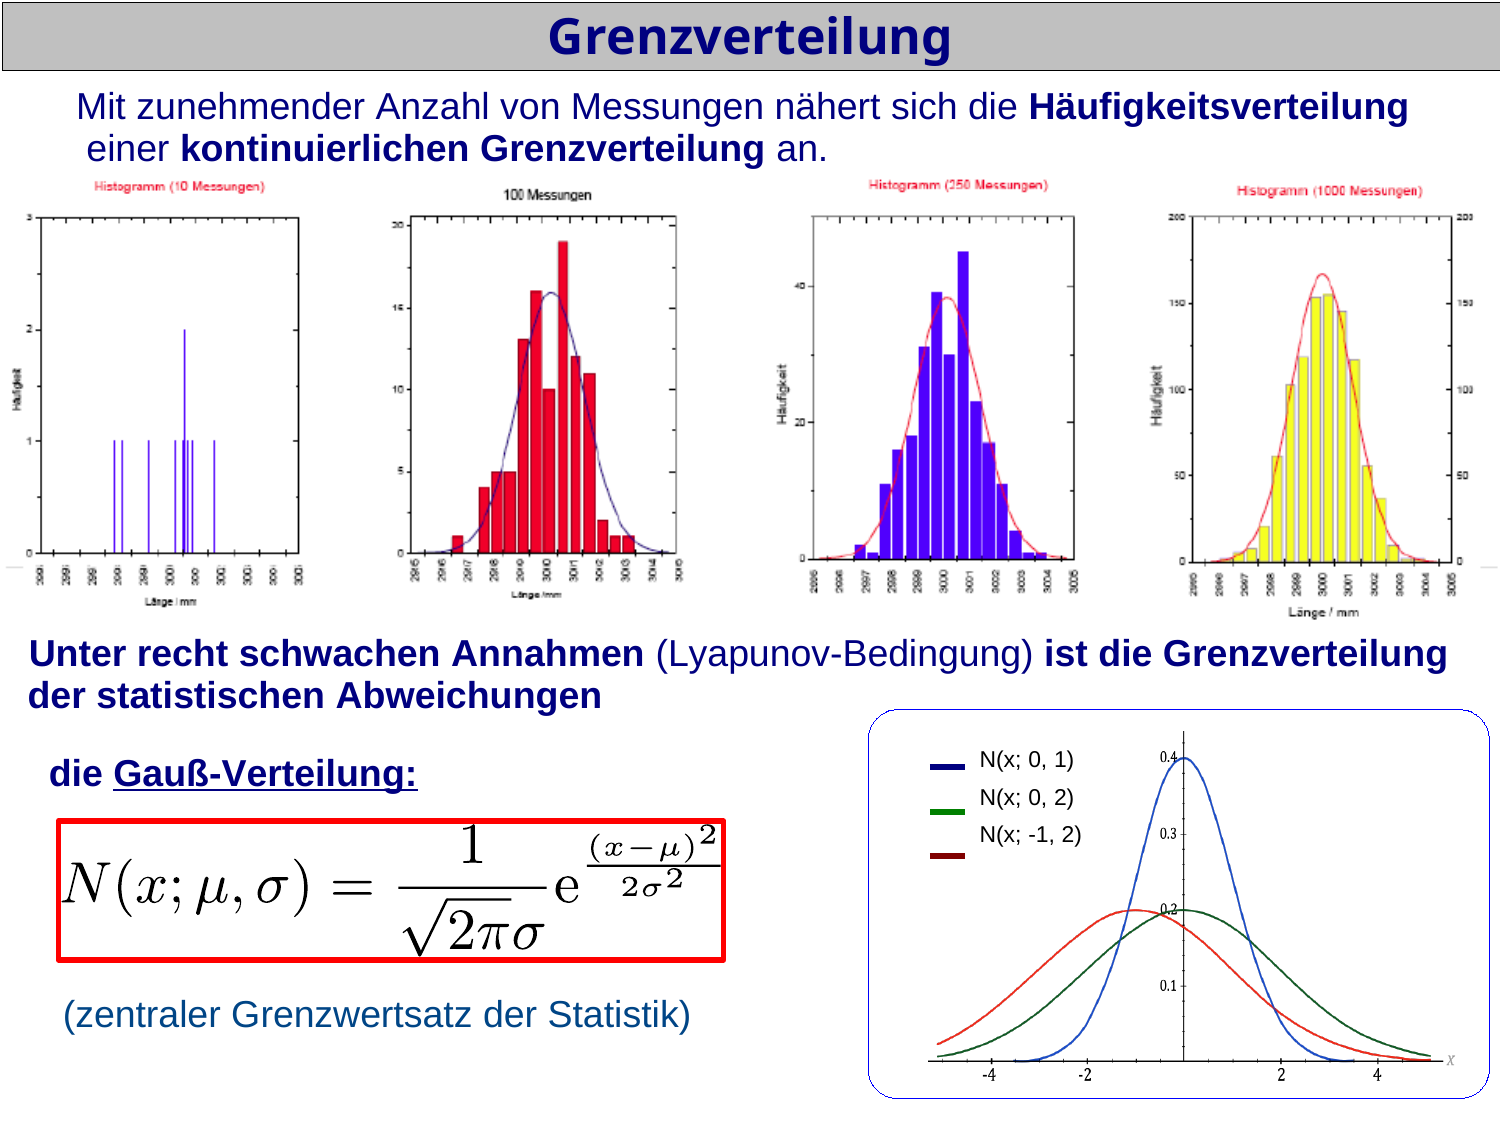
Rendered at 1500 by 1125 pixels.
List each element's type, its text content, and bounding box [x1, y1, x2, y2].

picture [61, 824, 721, 957]
text_box N(x; 0, 1) N(x; 0, 2) N(x; -1, 2) [964, 739, 1116, 1070]
text_box Mit zunehmender Anzahl von Messungen nähert sich die Häufigkeitsverteilung einer kontinuierlichen Grenzverteilung an. [61, 78, 1425, 169]
title Grenzverteilung [110, 0, 1392, 77]
text_box (zentraler Grenzwertsatz der Statistik) [48, 985, 707, 1043]
text_box Unter recht schwachen Annahmen (Lyapunov-Bedingung) ist die Grenzverteilung der statistischen Abweichungen die Gauß-Verteilung: [0, 621, 1464, 802]
picture [0, 169, 1500, 623]
picture [928, 731, 1460, 1084]
